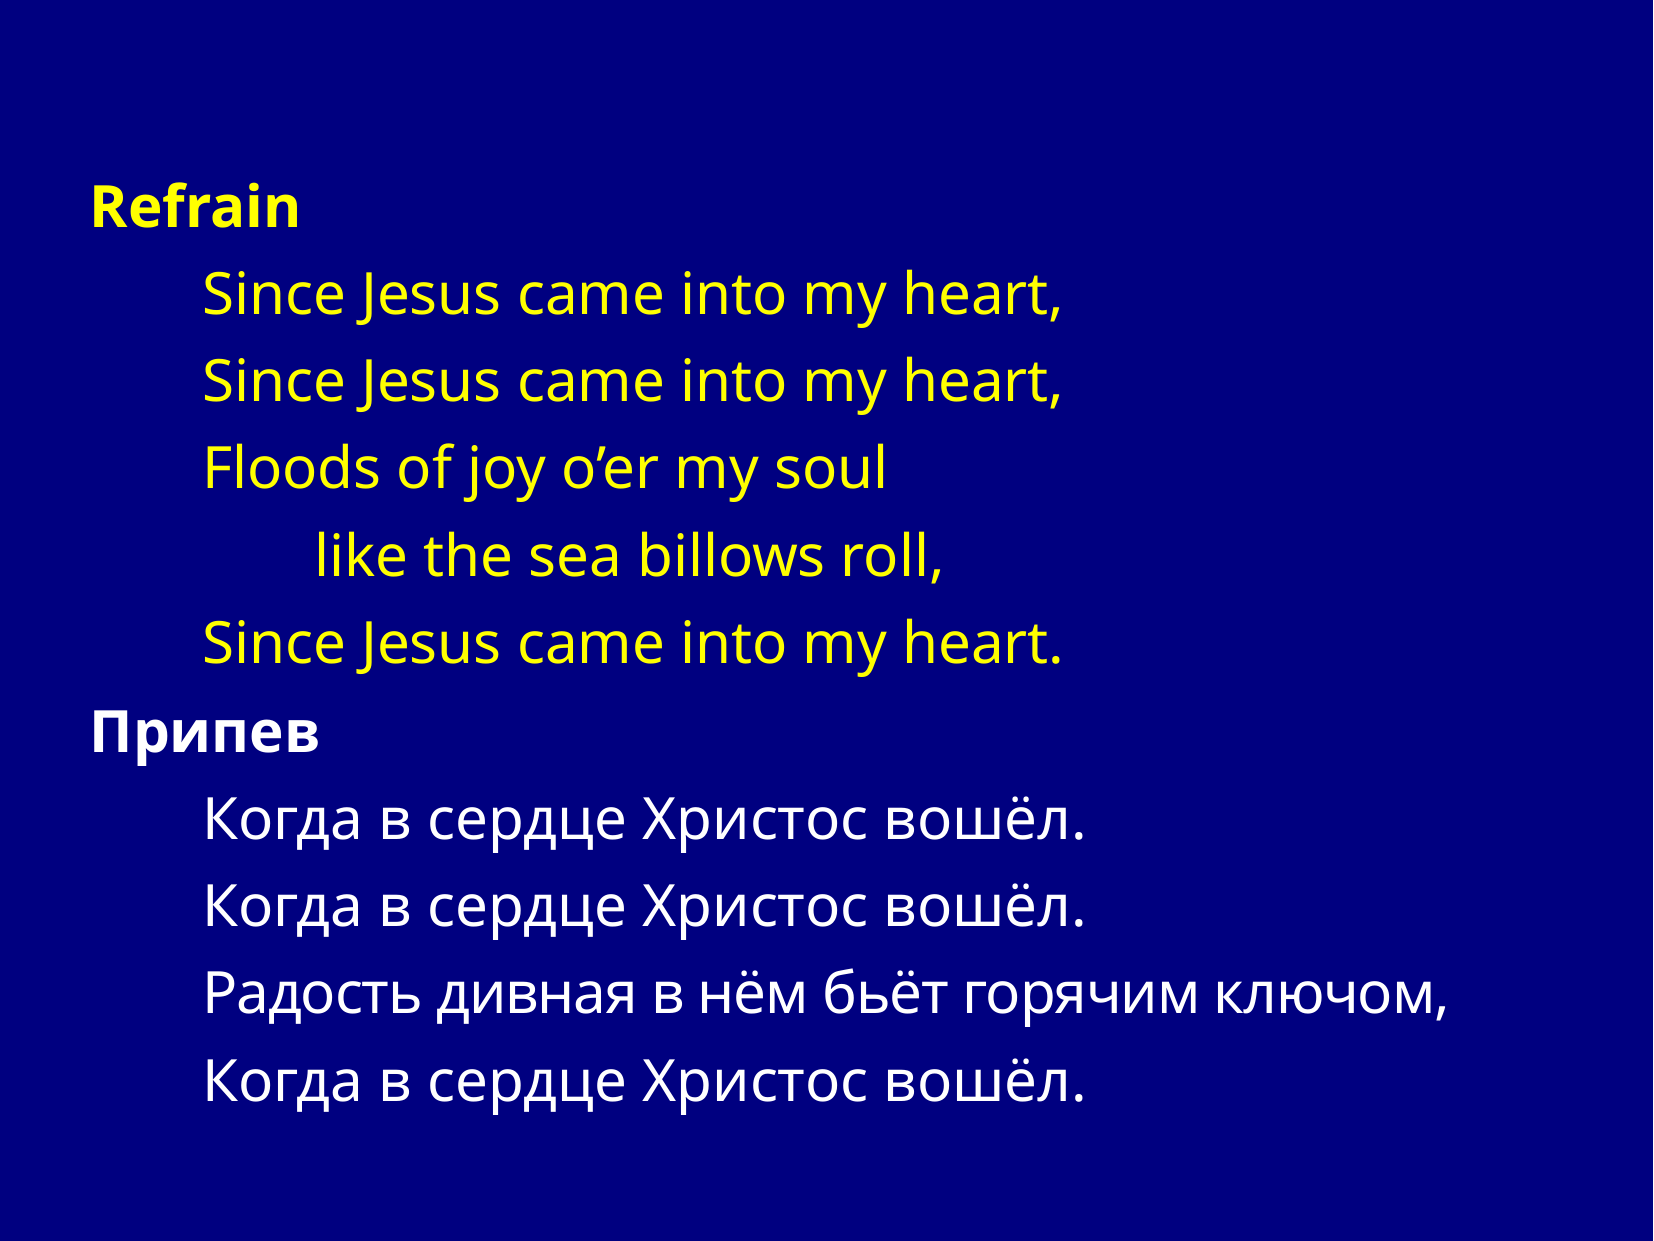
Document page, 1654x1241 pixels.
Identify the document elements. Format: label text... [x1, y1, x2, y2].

text_box Припев Когда в сердце Христос вошёл. Когда в сердце Христос вошёл. Радость дивная в нём бьёт горячим ключом, Когда в сердце Христос вошёл. [75, 675, 1653, 1163]
text_box Refrain Since Jesus came into my heart, Since Jesus came into my heart, Floods of joy o’er my soul like the sea billows roll, Since Jesus came into my heart. [75, 150, 1576, 675]
